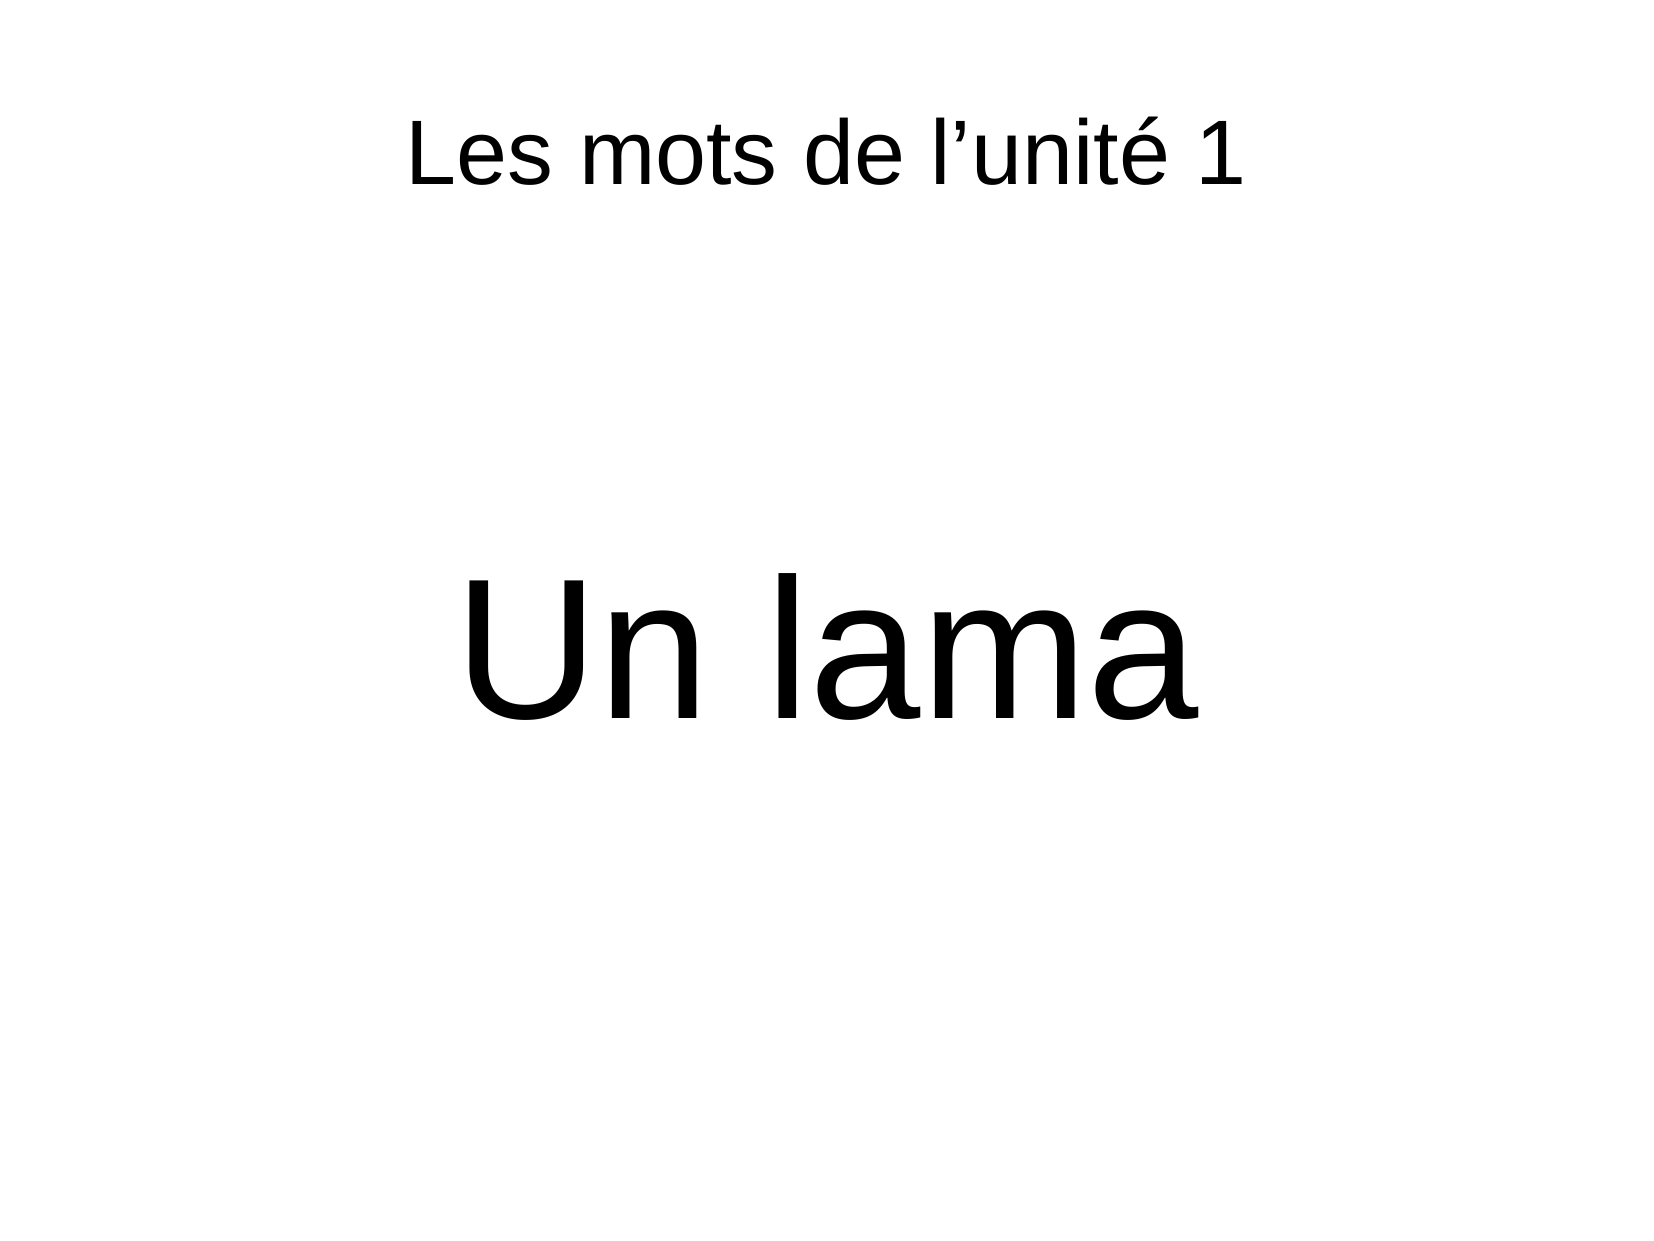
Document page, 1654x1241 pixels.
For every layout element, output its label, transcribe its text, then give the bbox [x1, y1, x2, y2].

subtitle Un lama [82, 290, 1571, 1010]
title Les mots de l’unité 1 [82, 49, 1571, 257]
